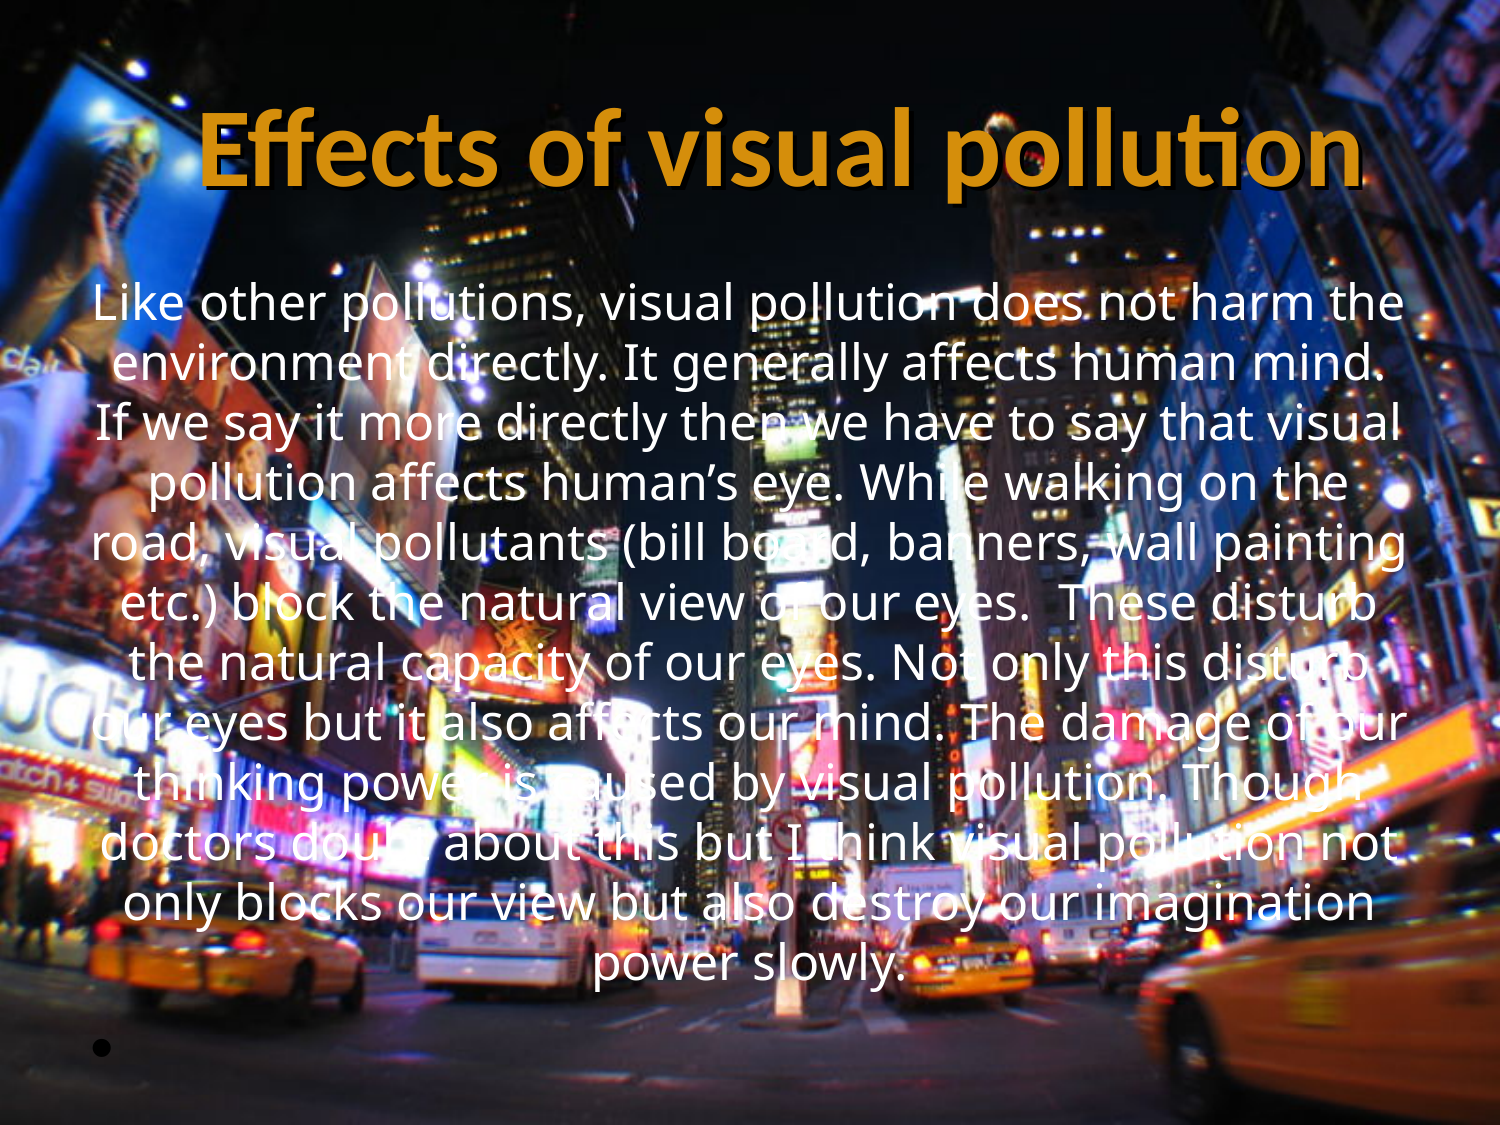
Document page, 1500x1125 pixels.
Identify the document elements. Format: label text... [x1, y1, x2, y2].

list Like other pollutions, visual pollution does not harm the environment directly. It generally affects human mind. If we say it more directly then we have to say that visual pollution affects human’s eye. While walking on the road, visual pollutants (bill board, banners, wall painting etc.) block the natural view of our eyes. These disturb the natural capacity of our eyes. Not only this disturb our eyes but it also affects our mind. The damage of our thinking power is caused by visual pollution. Though doctors doubt about this but I think visual pollution not only blocks our view but also destroy our imagination power slowly. [75, 262, 1426, 1005]
picture [0, 0, 1500, 1125]
text_box Effects of visual pollution [181, 66, 1381, 216]
